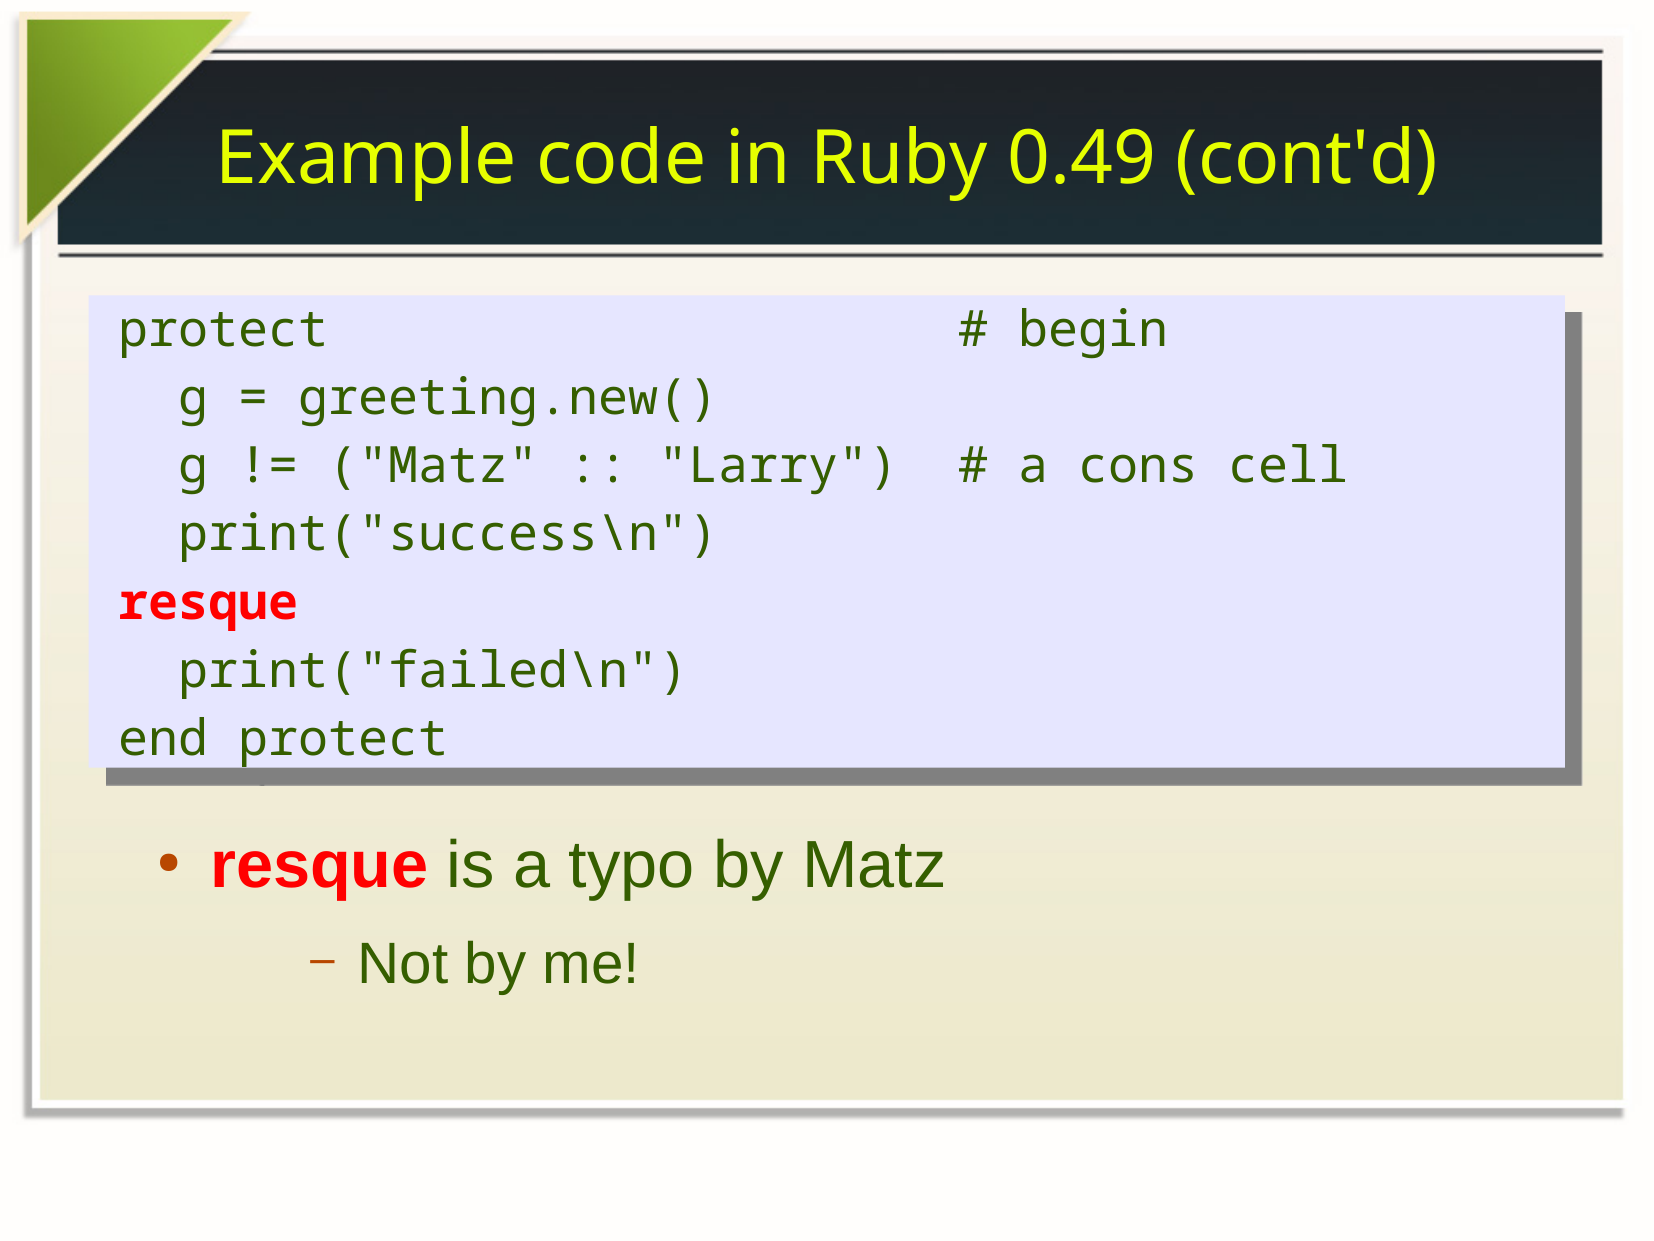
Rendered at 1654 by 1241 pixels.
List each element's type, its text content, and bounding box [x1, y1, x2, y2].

picture [0, 0, 1654, 1241]
title Example code in Ruby 0.49 (cont'd) [121, 73, 1534, 237]
text_box protect # begin g = greeting.new() g != ("Matz" :: "Larry") # a cons cell print("success\n") resque print("failed\n") end protect [88, 295, 1565, 768]
list resque is a typo by Matz Not by me! [121, 826, 1534, 1087]
